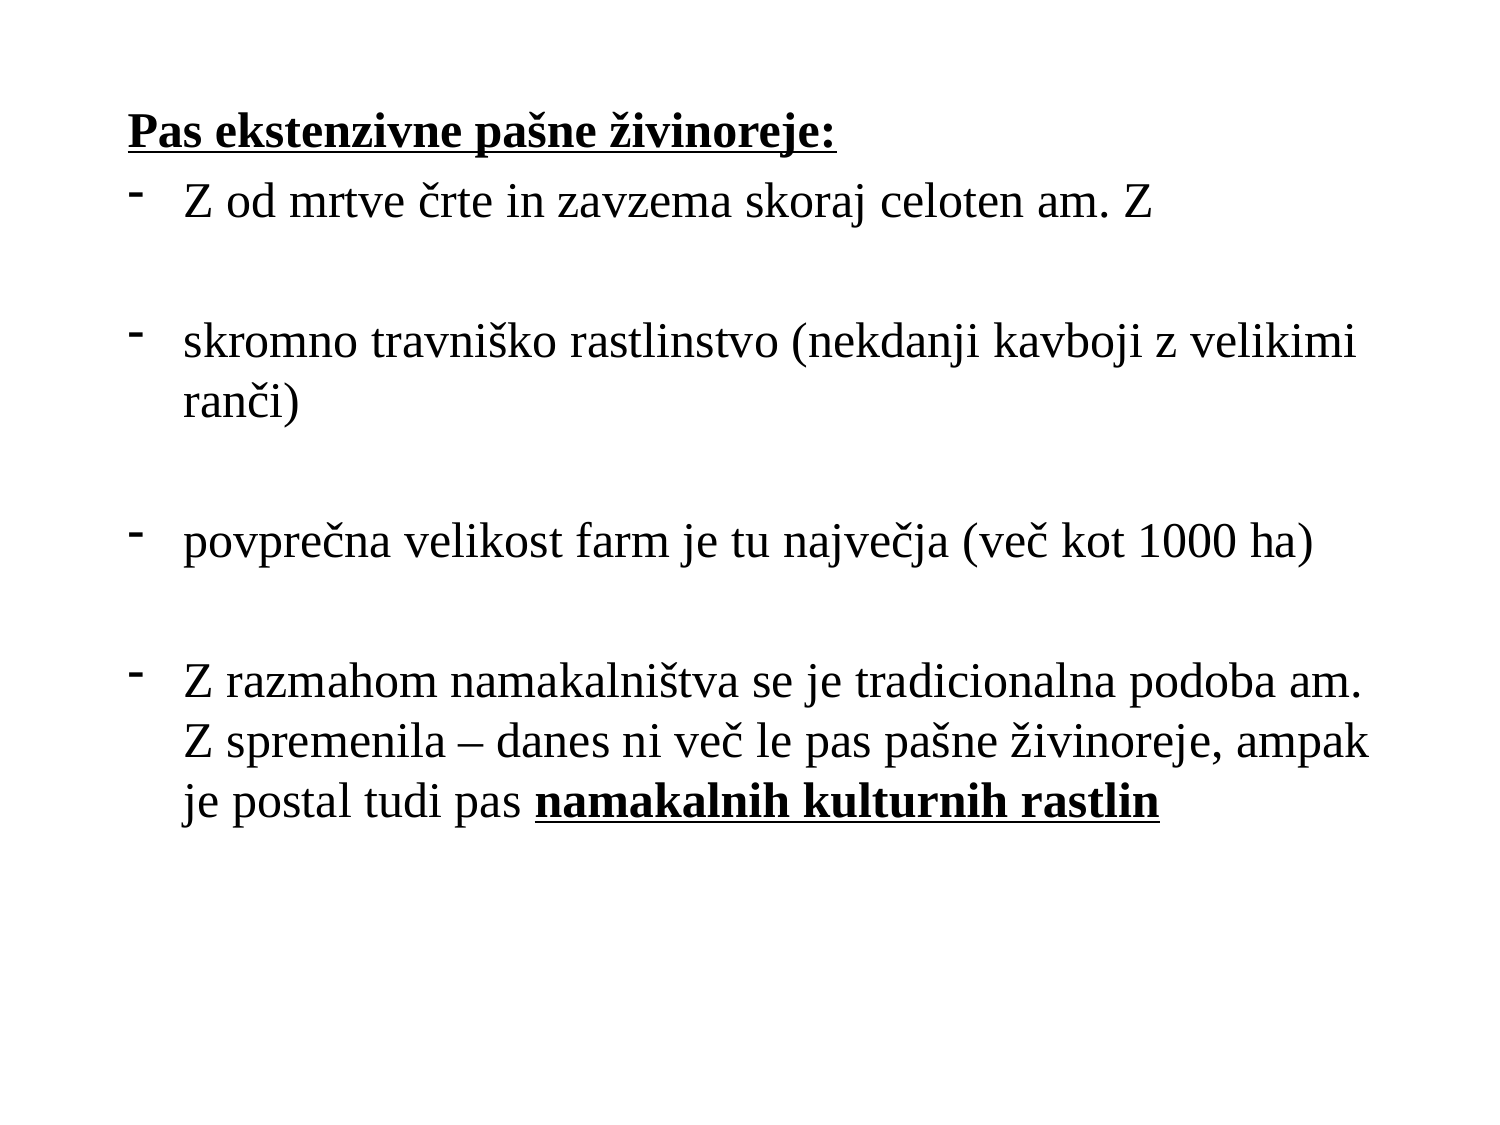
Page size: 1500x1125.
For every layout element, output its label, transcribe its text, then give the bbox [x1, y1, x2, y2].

list Pas ekstenzivne pašne živinoreje: Z od mrtve črte in zavzema skoraj celoten am. Z skromno travniško rastlinstvo (nekdanji kavboji z velikimi ranči) povprečna velikost farm je tu največja (več kot 1000 ha) Z razmahom namakalništva se je tradicionalna podoba am. Z spremenila – danes ni več le pas pašne živinoreje, ampak je postal tudi pas namakalnih kulturnih rastlin [112, 90, 1388, 1000]
